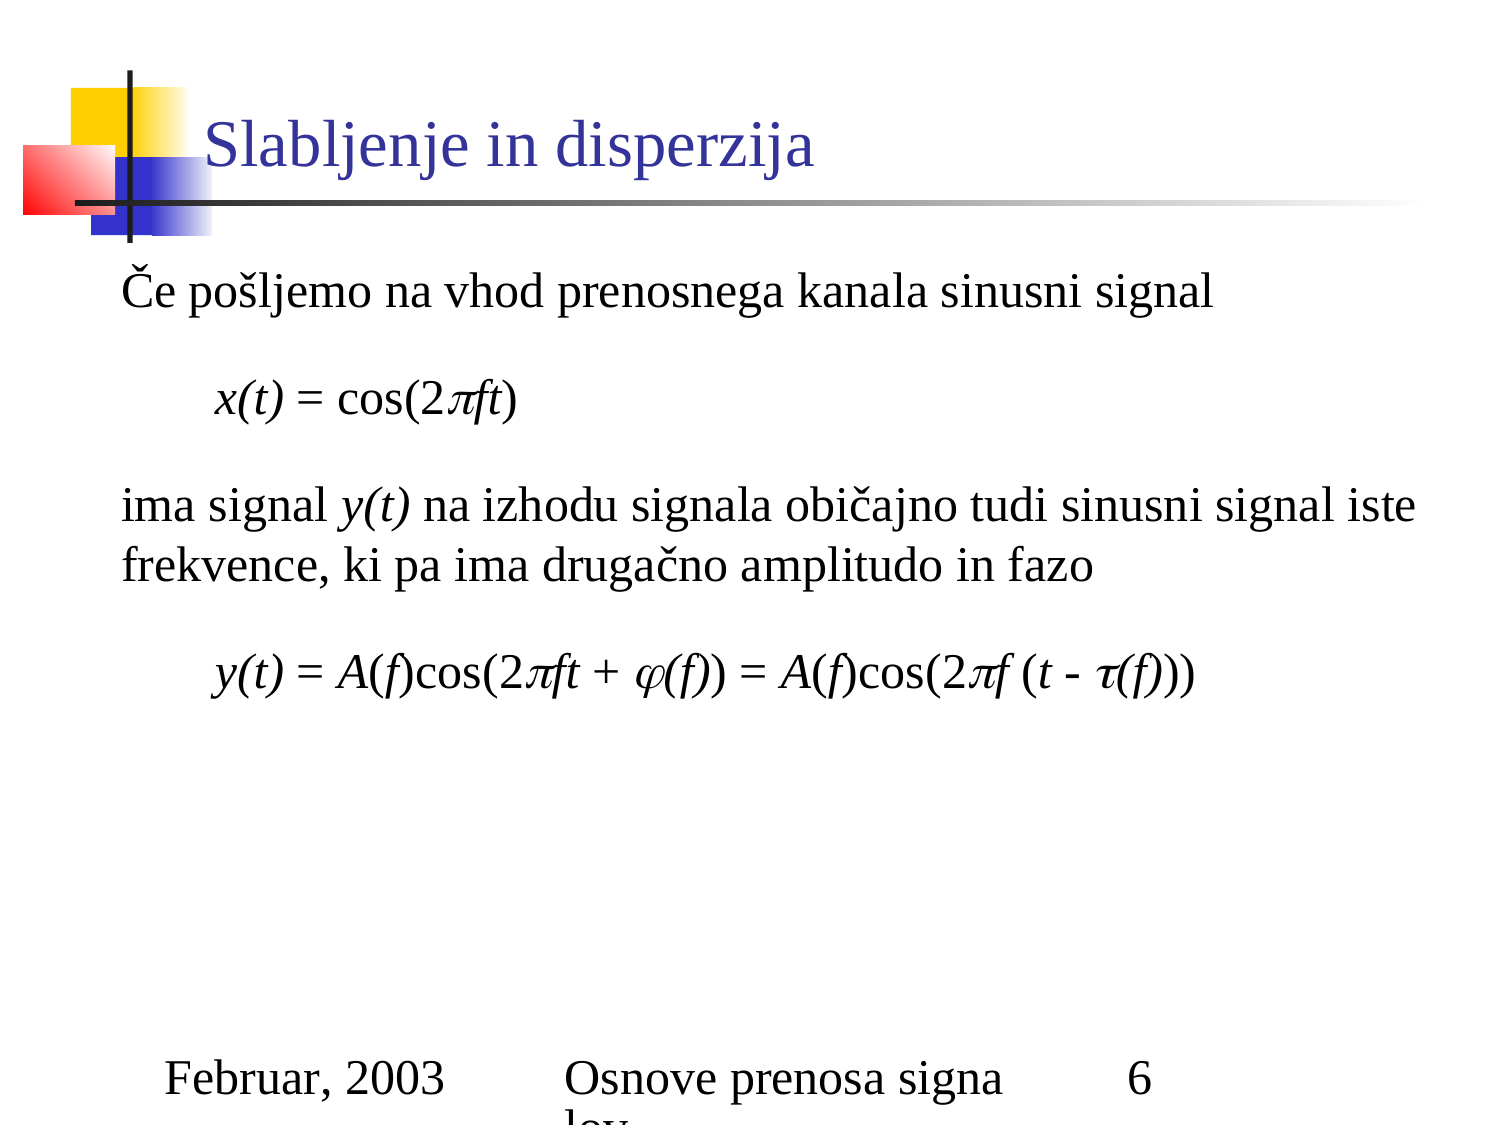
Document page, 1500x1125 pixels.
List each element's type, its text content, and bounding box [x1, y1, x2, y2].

title Slabljenje in disperzija [188, 92, 1468, 188]
list Če pošljemo na vhod prenosnega kanala sinusni signal x(t) = cos(2ft) ima signal y(t) na izhodu signala običajno tudi sinusni signal iste frekvence, ki pa ima drugačno amplitudo in fazo y(t) = A(f)cos(2ft + (f)) = A(f)cos(2f (t - (f))) [50, 249, 1469, 1007]
